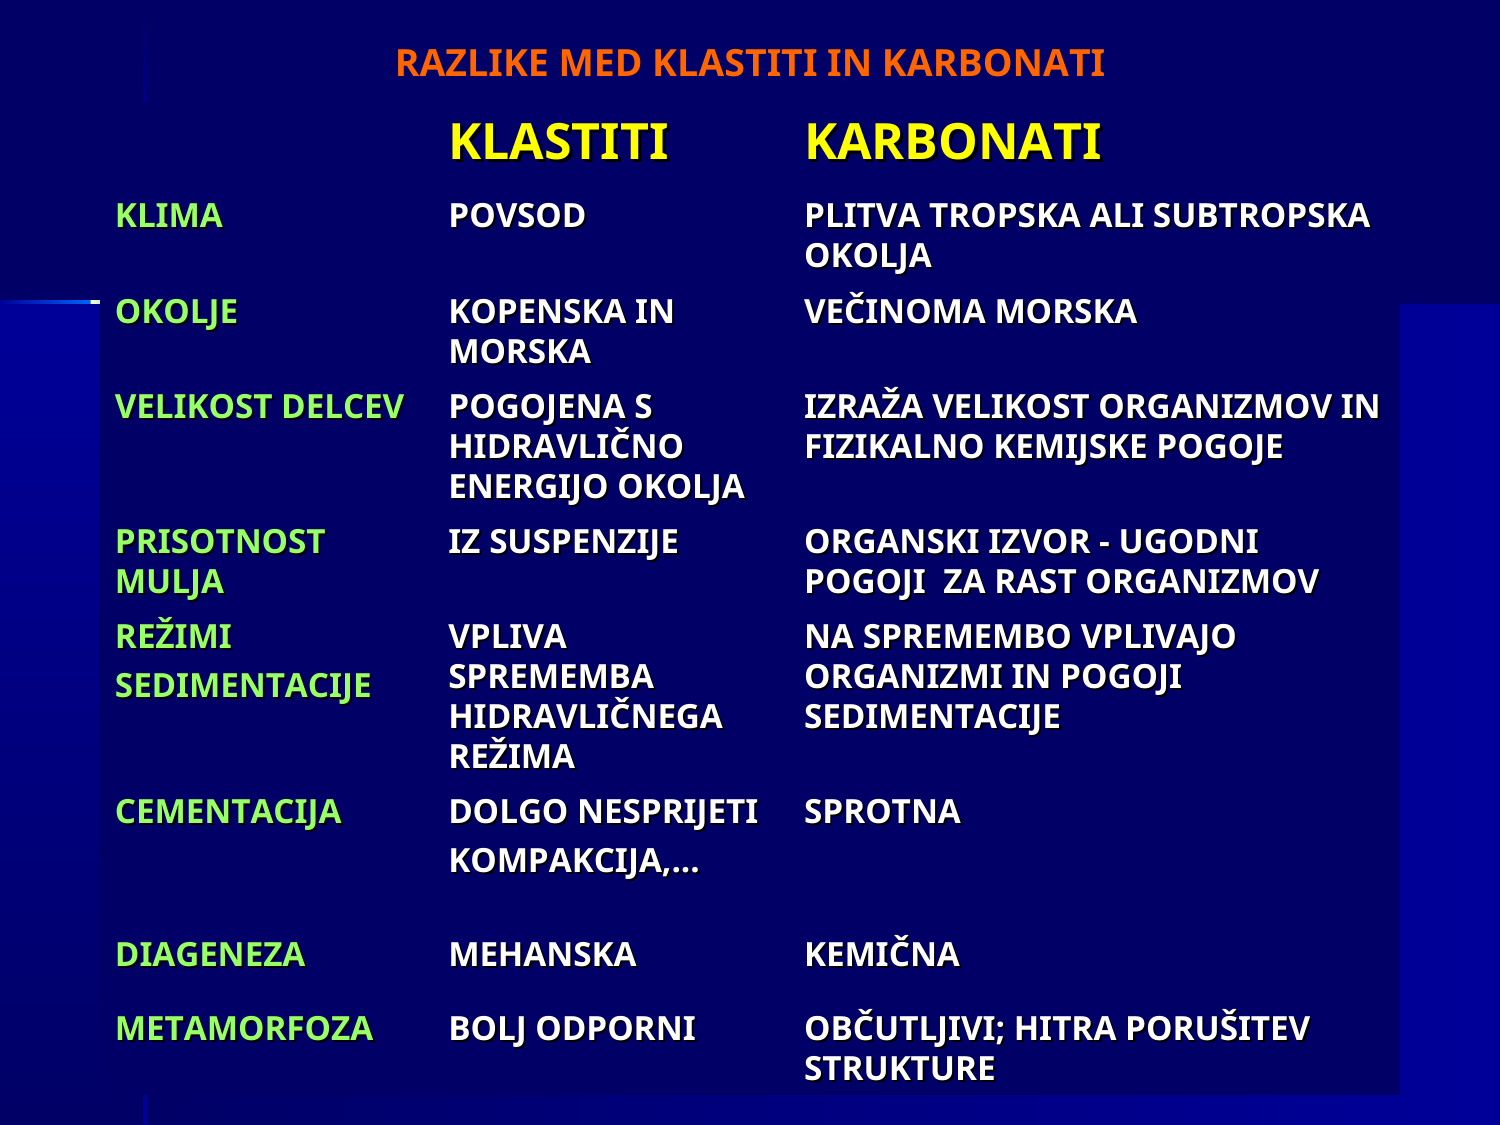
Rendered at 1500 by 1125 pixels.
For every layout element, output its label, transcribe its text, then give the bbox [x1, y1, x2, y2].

table_cell DIAGENEZA [100, 926, 434, 1000]
table_cell CEMENTACIJA [100, 783, 434, 926]
table_cell POVSOD [434, 187, 789, 282]
table_cell MEHANSKA [434, 926, 789, 1000]
table_cell IZ SUSPENZIJE [434, 513, 789, 608]
table_cell NA SPREMEMBO VPLIVAJO ORGANIZMI IN POGOJI SEDIMENTACIJE [789, 608, 1400, 783]
table_cell POGOJENA S HIDRAVLIČNO ENERGIJO OKOLJA [434, 378, 789, 513]
table_cell VEČINOMA MORSKA [789, 282, 1400, 378]
table_cell SPROTNA [789, 783, 1400, 926]
table_cell DOLGO NESPRIJETI KOMPAKCIJA,... [434, 783, 789, 926]
table_cell VELIKOST DELCEV [100, 378, 434, 513]
table_cell ORGANSKI IZVOR - UGODNI POGOJI ZA RAST ORGANIZMOV [789, 513, 1400, 608]
table_header [100, 102, 434, 187]
table_cell KEMIČNA [789, 926, 1400, 1000]
table_cell PLITVA TROPSKA ALI SUBTROPSKA OKOLJA [789, 187, 1400, 282]
text_box RAZLIKE MED KLASTITI IN KARBONATI [379, 30, 1121, 92]
table_cell BOLJ ODPORNI [434, 1000, 789, 1095]
table_cell KLIMA [100, 187, 434, 282]
table_cell PRISOTNOST MULJA [100, 513, 434, 608]
table_header KLASTITI [434, 102, 789, 187]
table_header KARBONATI [789, 102, 1400, 187]
table_cell KOPENSKA IN MORSKA [434, 282, 789, 378]
table_cell OKOLJE [100, 282, 434, 378]
table_cell METAMORFOZA [100, 1000, 434, 1095]
table_cell VPLIVA SPREMEMBA HIDRAVLIČNEGA REŽIMA [434, 608, 789, 783]
table_cell IZRAŽA VELIKOST ORGANIZMOV IN FIZIKALNO KEMIJSKE POGOJE [789, 378, 1400, 513]
table_cell REŽIMI SEDIMENTACIJE [100, 608, 434, 783]
table_cell OBČUTLJIVI; HITRA PORUŠITEV STRUKTURE [789, 1000, 1400, 1095]
